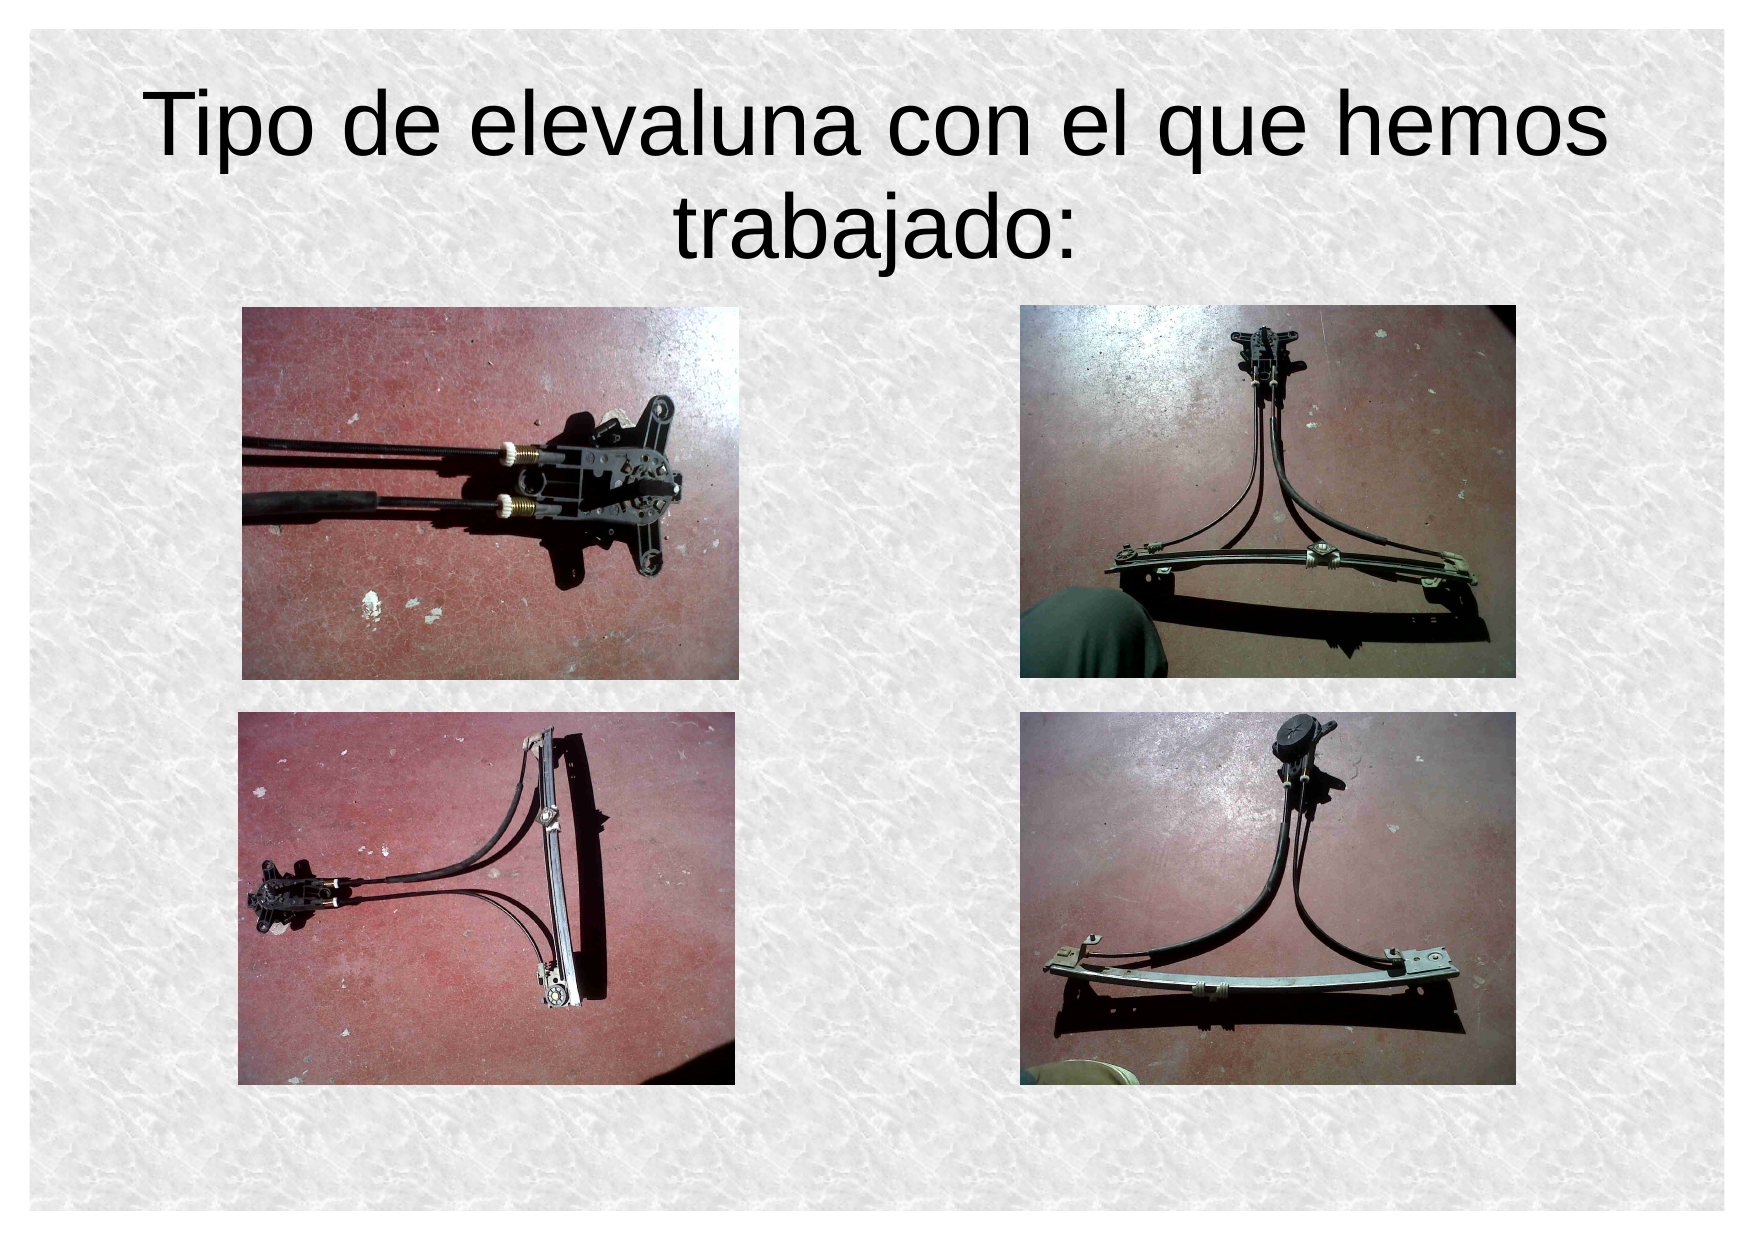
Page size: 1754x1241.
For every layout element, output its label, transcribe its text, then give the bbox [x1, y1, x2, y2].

title Tipo de elevaluna con el que hemos trabajado: [114, 72, 1640, 278]
picture [29, 29, 1725, 1211]
